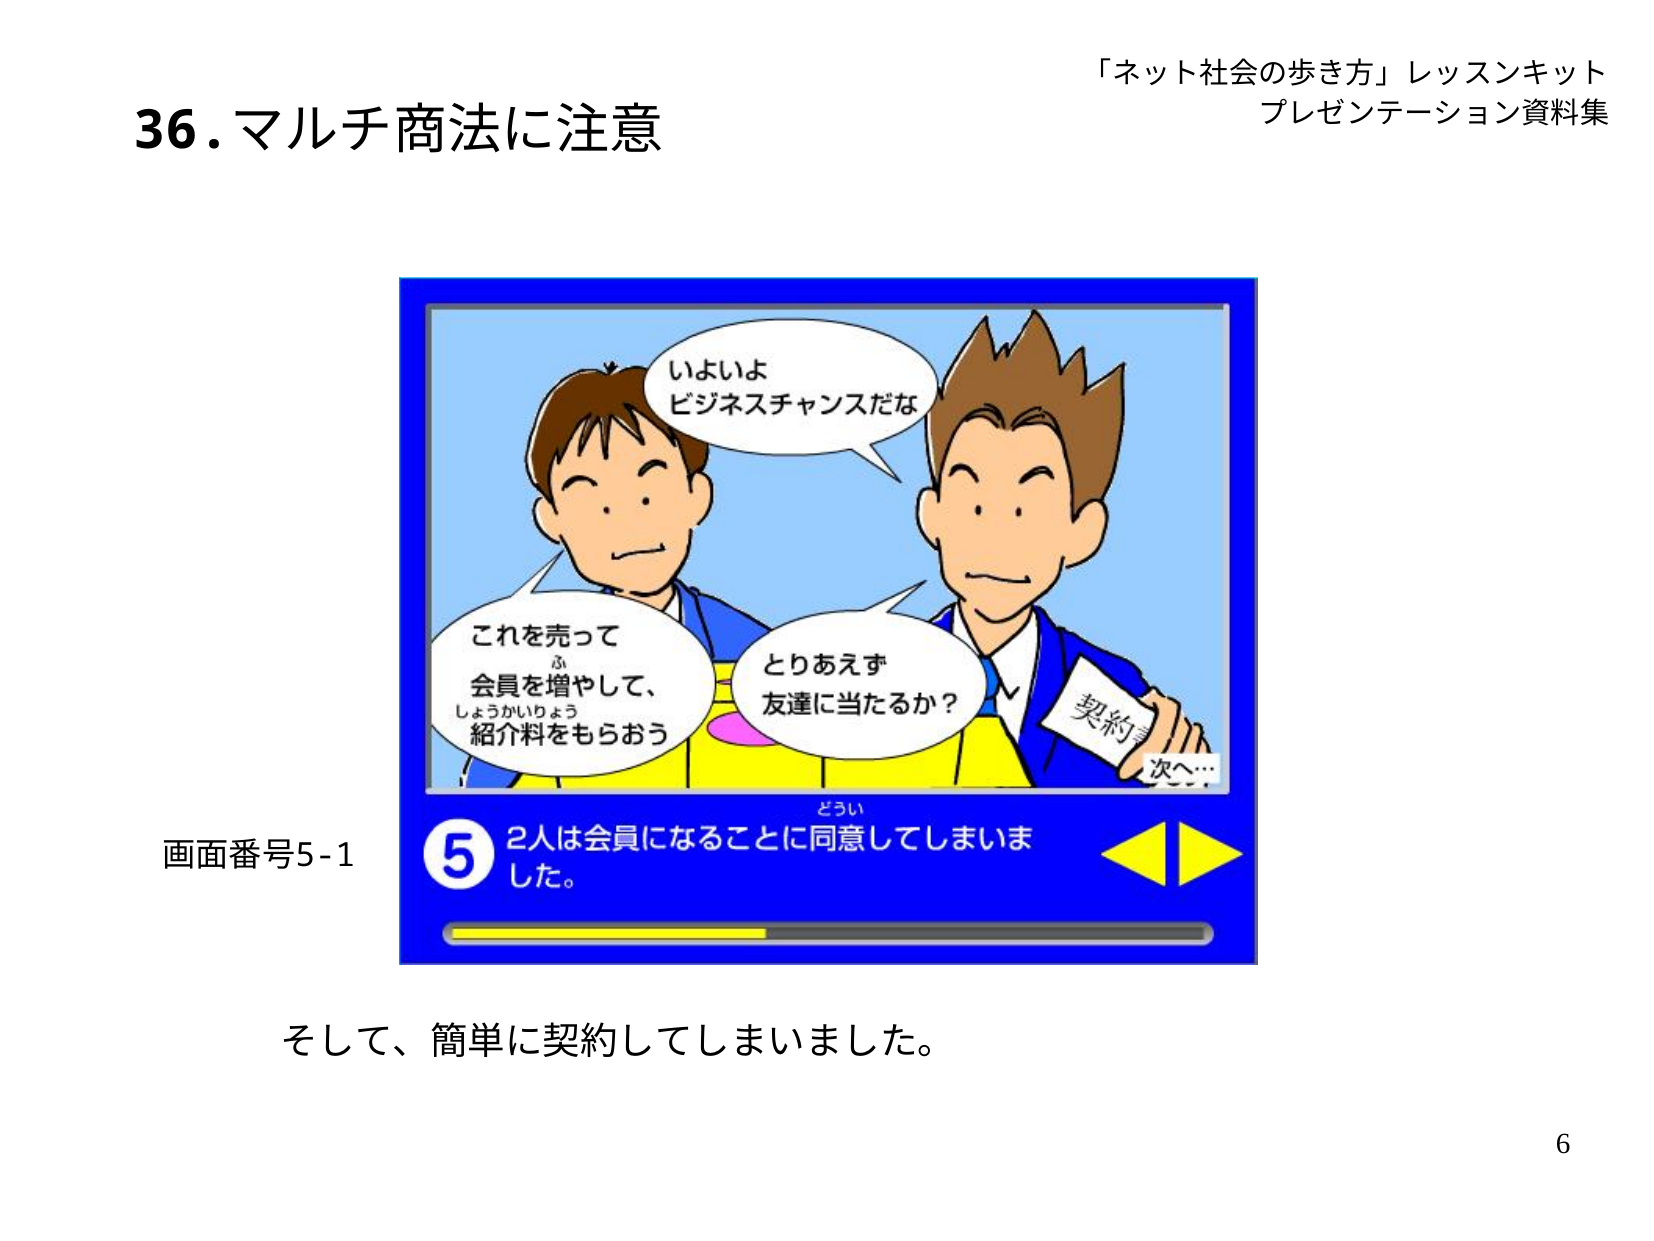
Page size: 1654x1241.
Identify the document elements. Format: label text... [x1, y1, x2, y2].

text_box 36.マルチ商法に注意 [118, 88, 1241, 169]
picture [399, 277, 1258, 965]
text_box 画面番号5-1 [147, 826, 384, 882]
text_box そして、簡単に契約してしまいました。 [265, 1003, 1447, 1074]
text_box 「ネット社会の歩き方」レッスンキット プレゼンテーション資料集 [1062, 44, 1625, 139]
